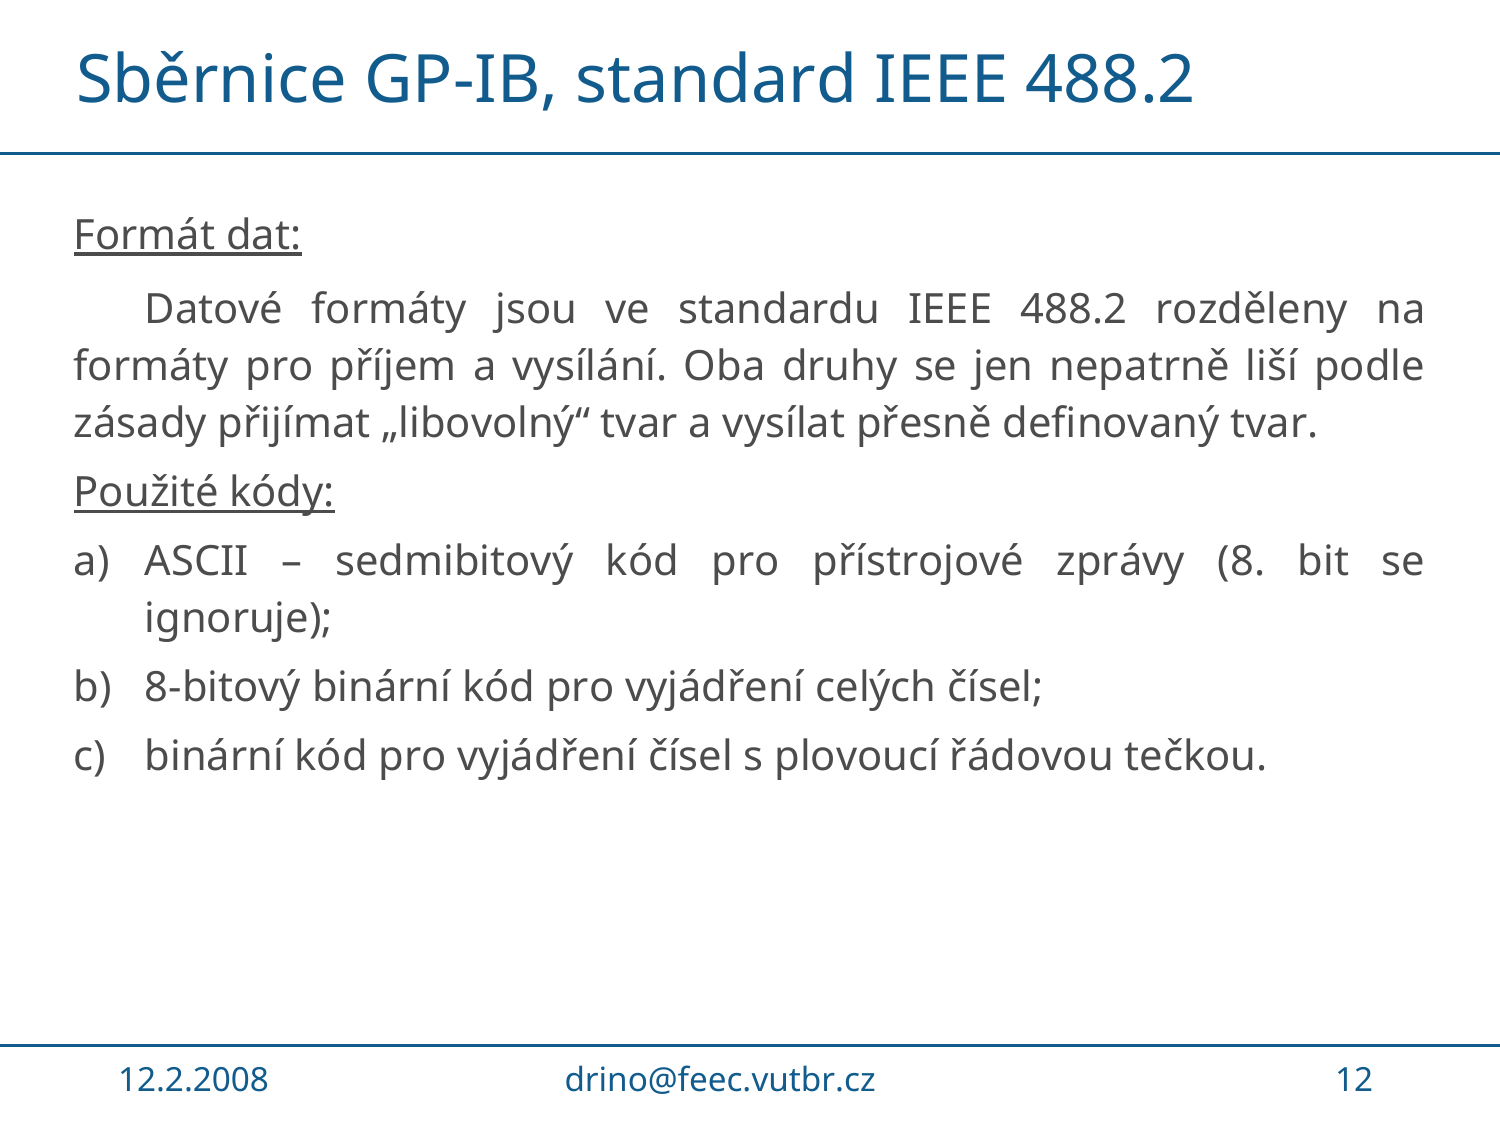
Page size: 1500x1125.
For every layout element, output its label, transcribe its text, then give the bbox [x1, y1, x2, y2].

text_box 1 [1075, 1049, 1388, 1125]
text_box 12.2.2008 [103, 1049, 432, 1125]
text_box drino@feec.vutbr.cz [454, 1049, 987, 1125]
text_box Formát dat: Datové formáty jsou ve standardu IEEE 488.2 rozděleny na formáty pro příjem a vysílání. Oba druhy se jen nepatrně liší podle zásady přijímat „libovolný“ tvar a vysílat přesně definovaný tvar. Použité kódy: a) ASCII – sedmibitový kód pro přístrojové zprávy (8. bit se ignoruje); b) 8-bitový binární kód pro vyjádření celých čísel; c) binární kód pro vyjádření čísel s plovoucí řádovou tečkou. [59, 196, 1442, 790]
title Sběrnice GP-IB, standard IEEE 488.2 [0, 0, 1500, 152]
